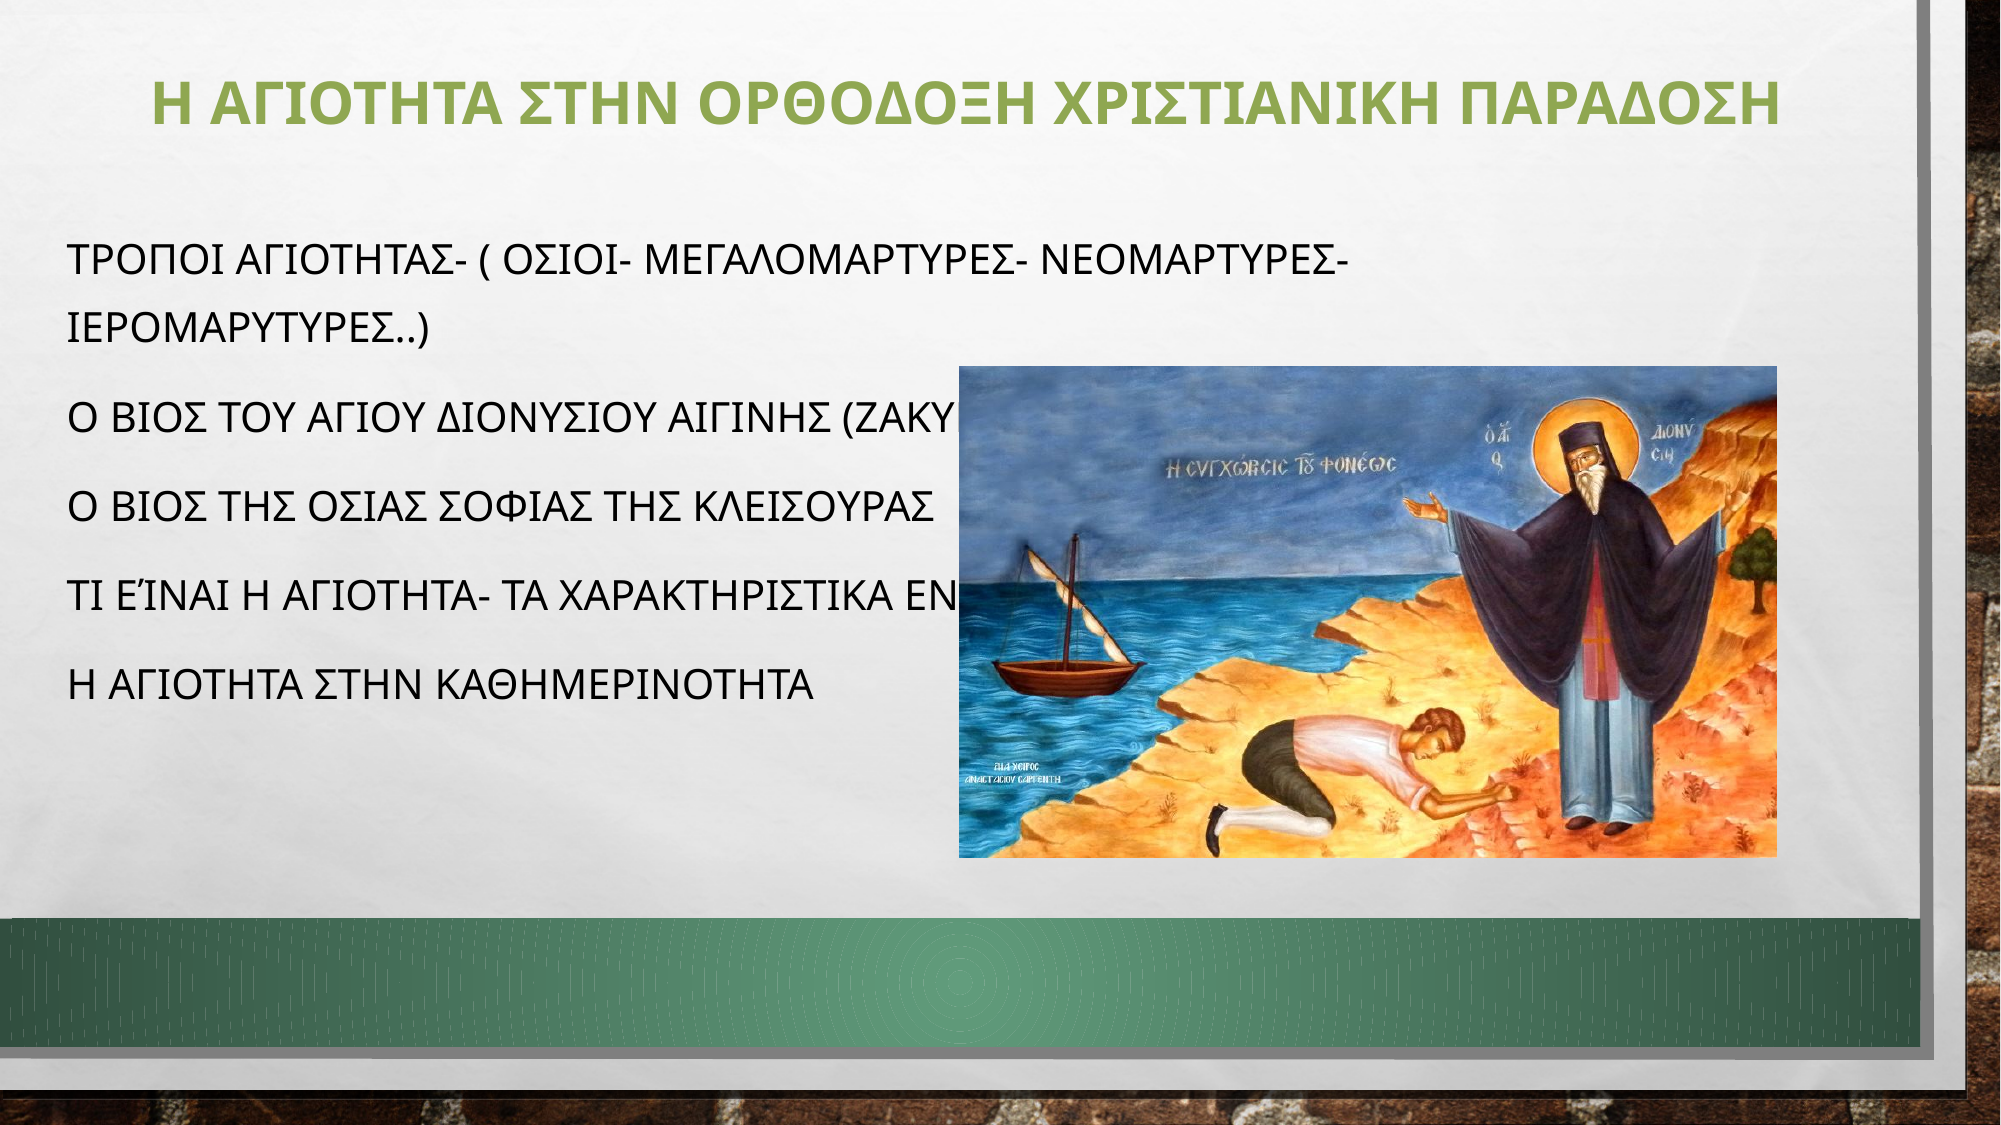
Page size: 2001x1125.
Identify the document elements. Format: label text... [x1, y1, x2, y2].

title Η ΑΓΙΟΤΗΤΑ ΣΤΗΝ ΟΡΘΟΔΟΞΗ ΧΡΙΣΤΙΑΝΙΚΗ ΠΑΡΑΔΟΣΗ [114, 37, 1820, 169]
list Τροποι αγιοτητασ- ( οσιοι- μεγαλομαρτυρεσ- νεομαρτυρεσ- ιερομαρυτυρεσ..) Ο βιοσ του αγιου διονυσιου αιγινησ (ζακυνθου) Ο βιοσ της οσιασ σοφιασ της κλεισουρασ Τι είναι η αγιοτητα- τα χαρακτηριστικα ενασ αγιου Η αγιοτητα στην καθημερινοτητα [51, 193, 1720, 737]
picture [959, 366, 1777, 858]
